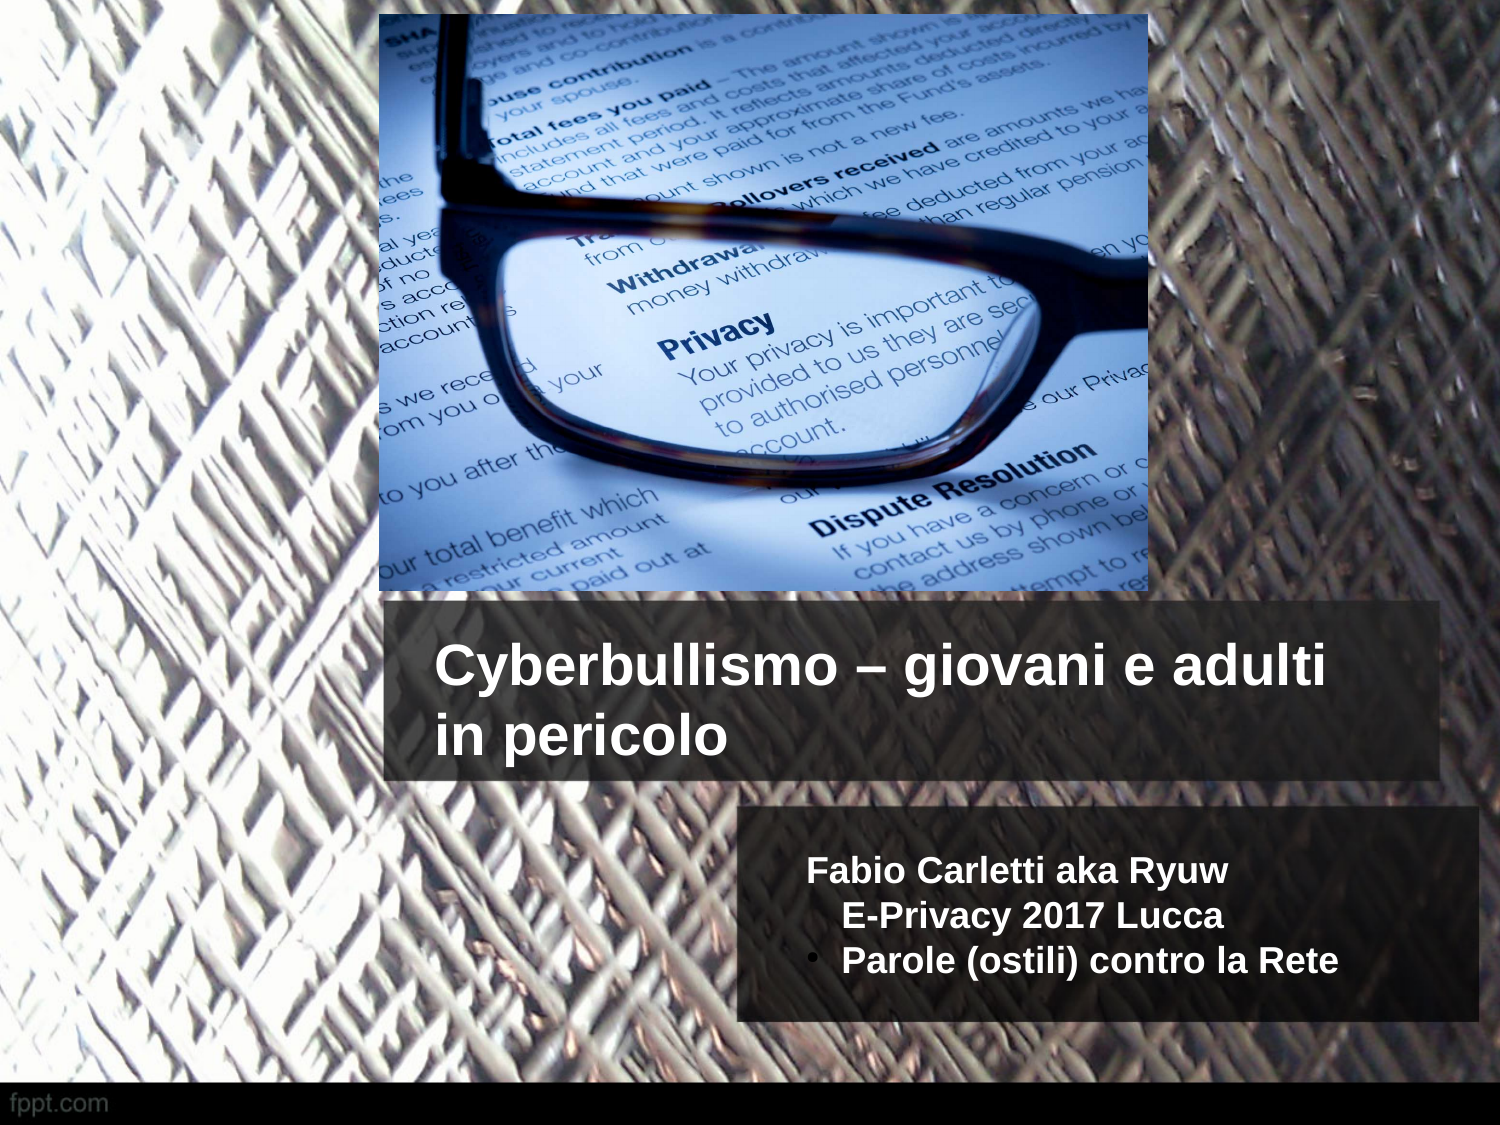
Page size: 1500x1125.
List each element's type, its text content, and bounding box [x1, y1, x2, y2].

picture [0, 0, 1500, 1125]
text_box Fabio Carletti aka Ryuw E-Privacy 2017 Lucca Parole (ostili) contro la Rete [755, 834, 1465, 994]
title Cyberbullismo – giovani e adulti in pericolo [419, 625, 1371, 768]
